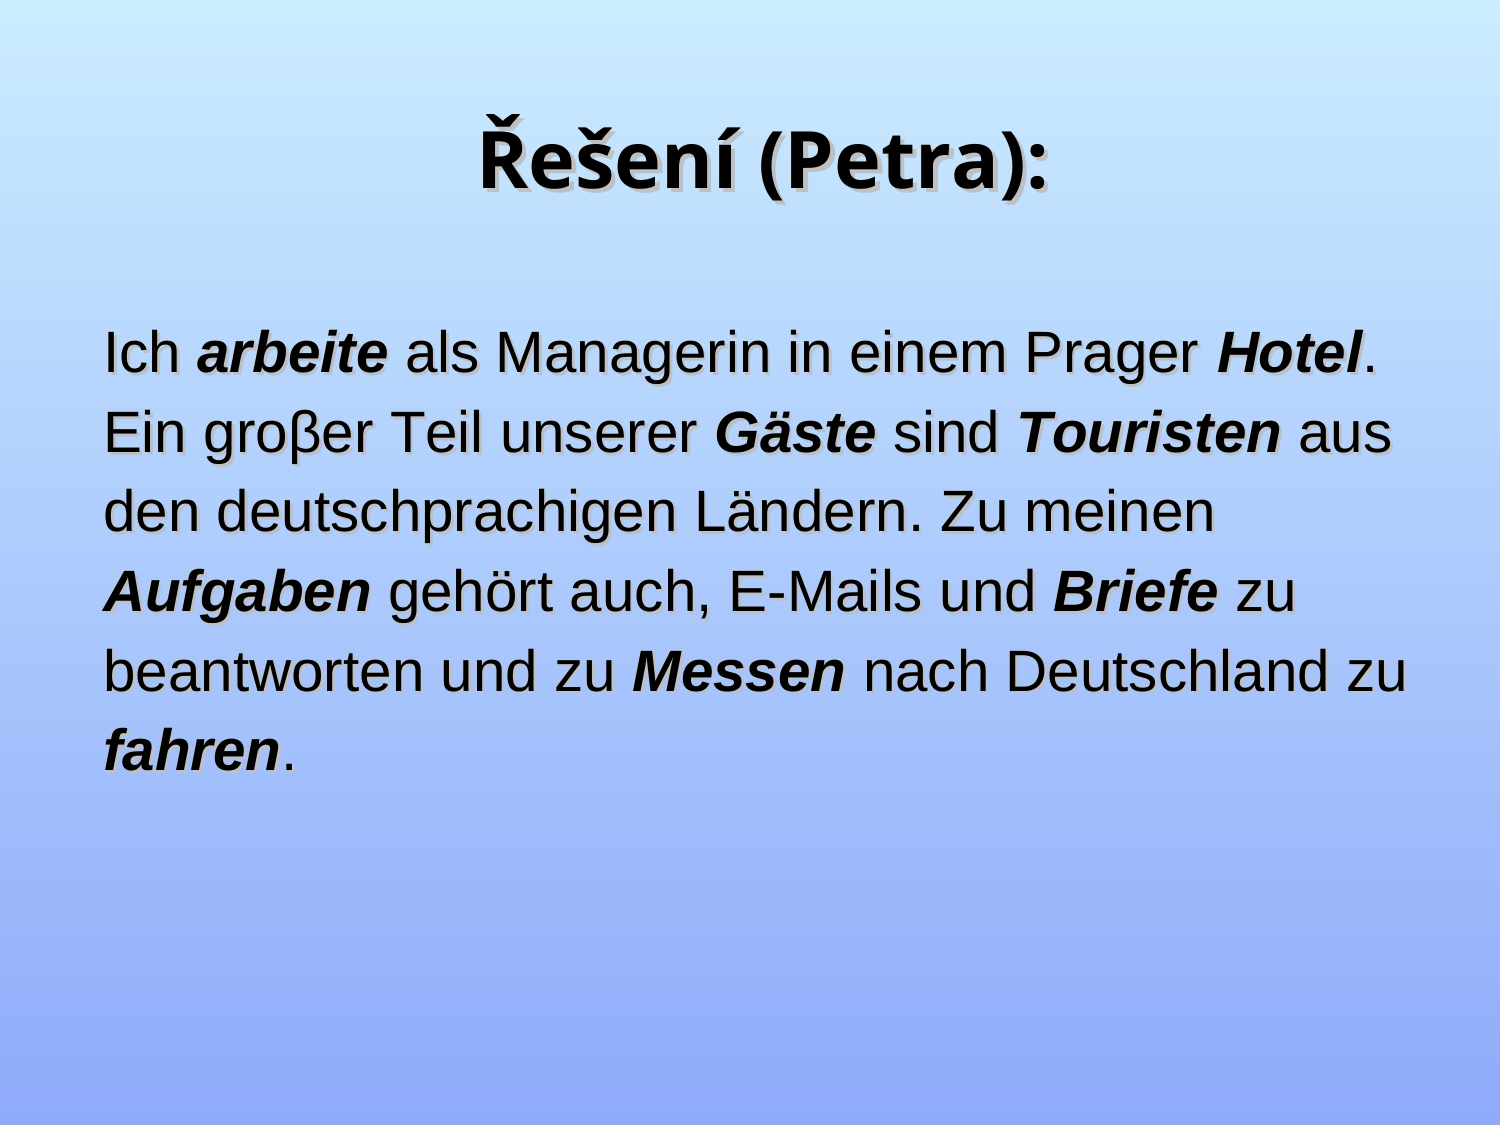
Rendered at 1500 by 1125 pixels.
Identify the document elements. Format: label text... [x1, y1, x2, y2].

title Řešení (Petra): [75, 40, 1451, 276]
list Ich arbeite als Managerin in einem Prager Hotel. Ein groβer Teil unserer Gäste sind Touristen aus den deutschprachigen Ländern. Zu meinen Aufgaben gehört auch, E-Mails und Briefe zu beantworten und zu Messen nach Deutschland zu fahren. [88, 312, 1452, 1000]
